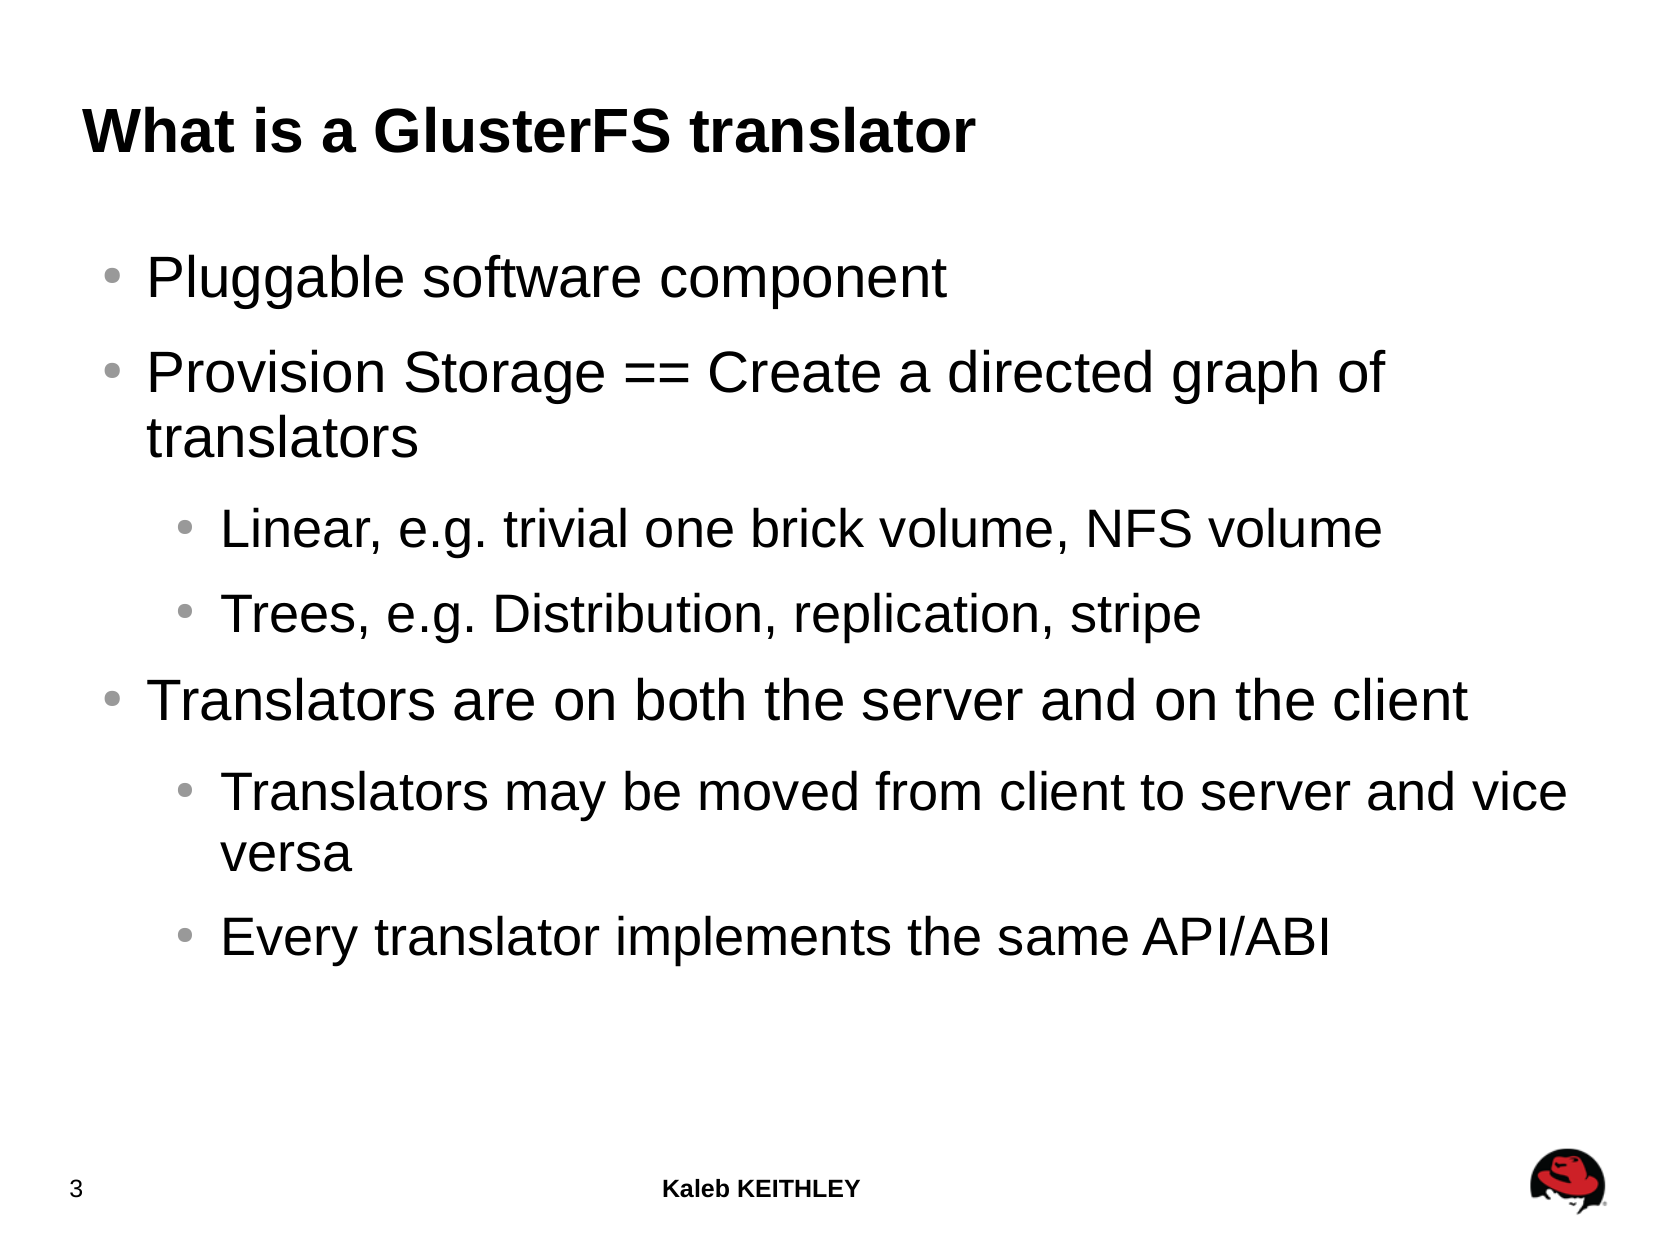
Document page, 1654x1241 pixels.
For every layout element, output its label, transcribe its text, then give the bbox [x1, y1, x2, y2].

title What is a GlusterFS translator [82, 37, 1571, 226]
list Pluggable software component Provision Storage == Create a directed graph of translators Linear, e.g. trivial one brick volume, NFS volume Trees, e.g. Distribution, replication, stripe Translators are on both the server and on the client Translators may be moved from client to server and vice versa Every translator implements the same API/ABI [86, 244, 1576, 1039]
picture [1529, 1146, 1613, 1224]
